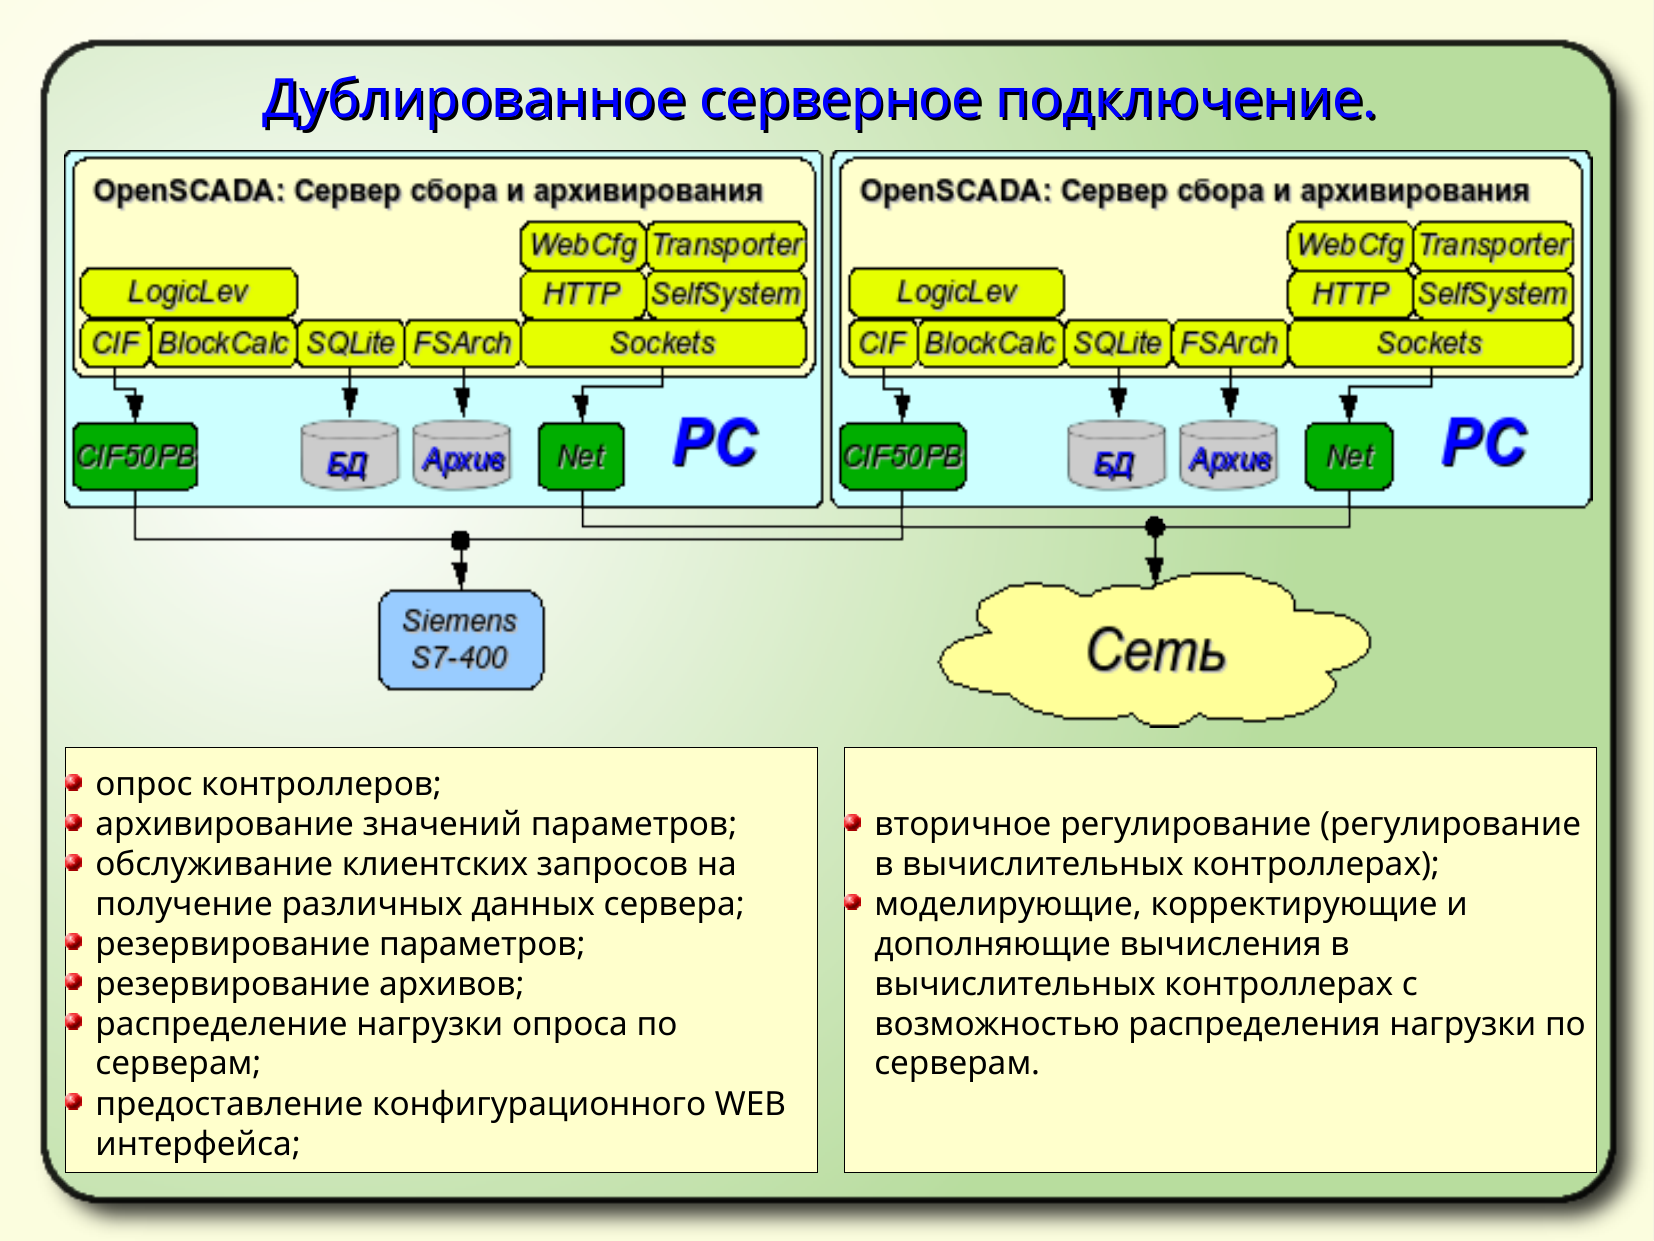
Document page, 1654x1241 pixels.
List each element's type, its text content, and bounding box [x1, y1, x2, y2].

list вторичное регулирование (регулирование в вычислительных контроллерах); моделирующие, корректирующие и дополняющие вычисления в вычислительных контроллерах с возможностью распределения нагрузки по серверам. [844, 747, 1597, 1173]
title Дублированное серверное подключение. [114, 26, 1526, 150]
list опрос контроллеров; архивирование значений параметров; обслуживание клиентских запросов на получение различных данных сервера; резервирование параметров; резервирование архивов; распределение нагрузки опроса по серверам; предоставление конфигурационного WEB интерфейса; [65, 747, 818, 1173]
picture [0, 0, 1654, 1241]
